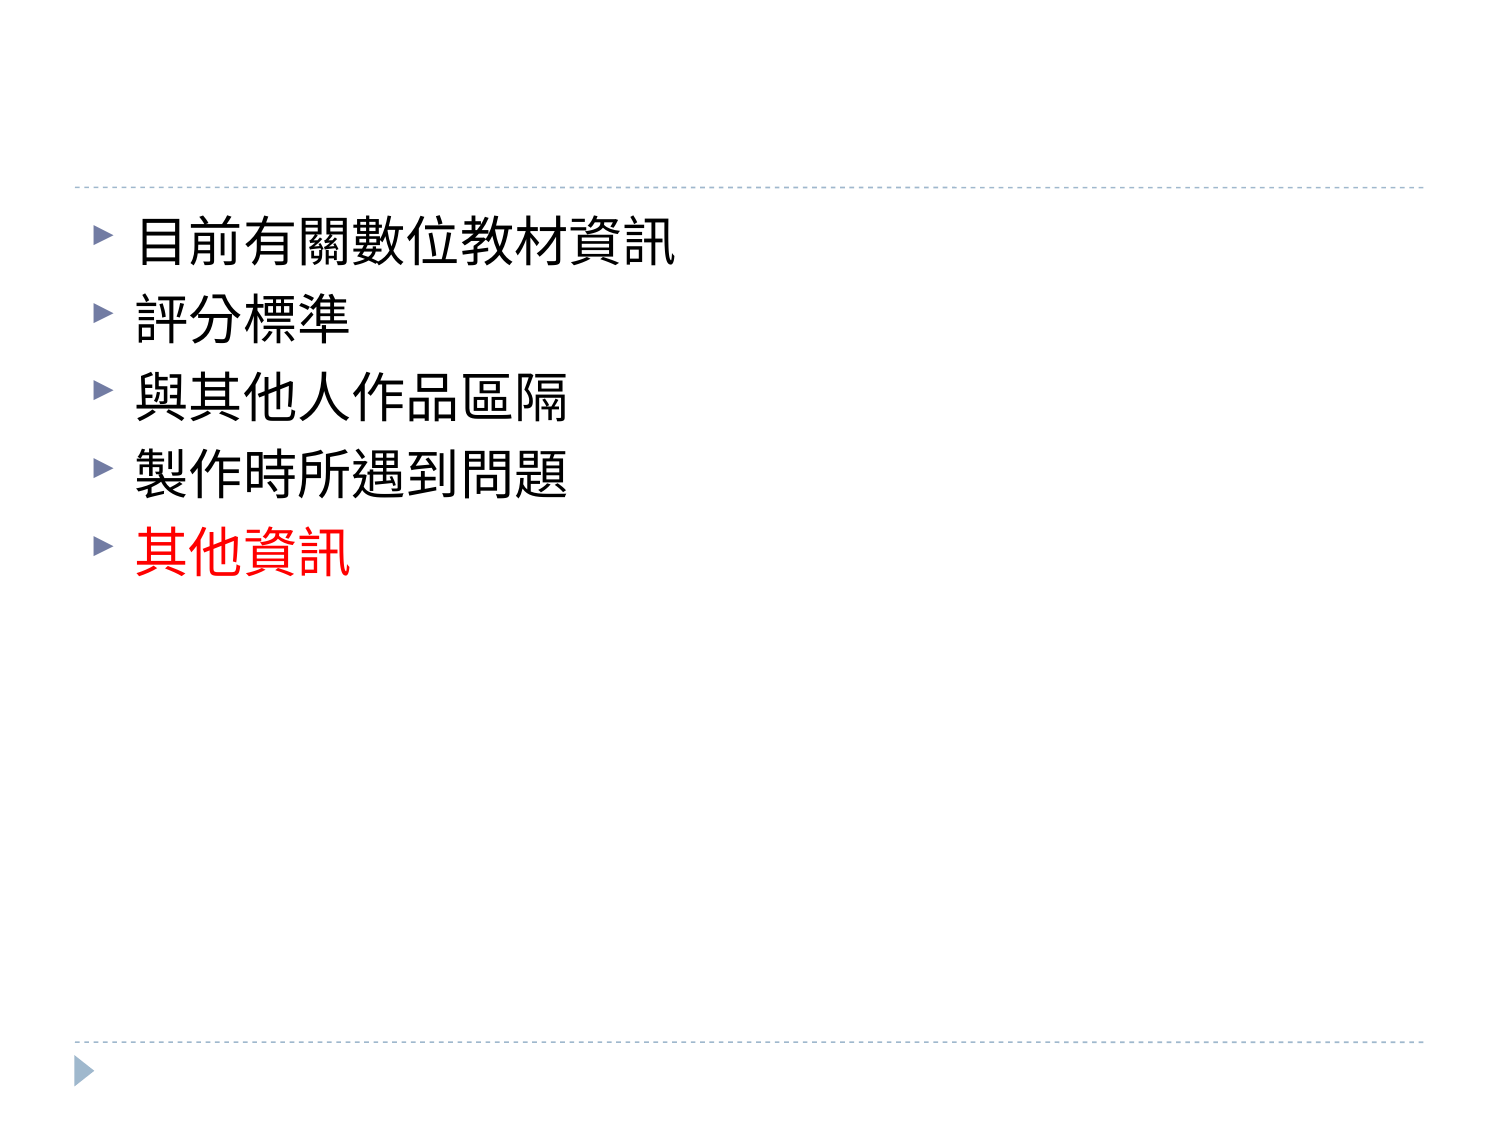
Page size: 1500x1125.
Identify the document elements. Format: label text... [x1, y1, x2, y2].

list 目前有關數位教材資訊 評分標準 與其他人作品區隔 製作時所遇到問題 其他資訊 [75, 200, 1426, 1010]
